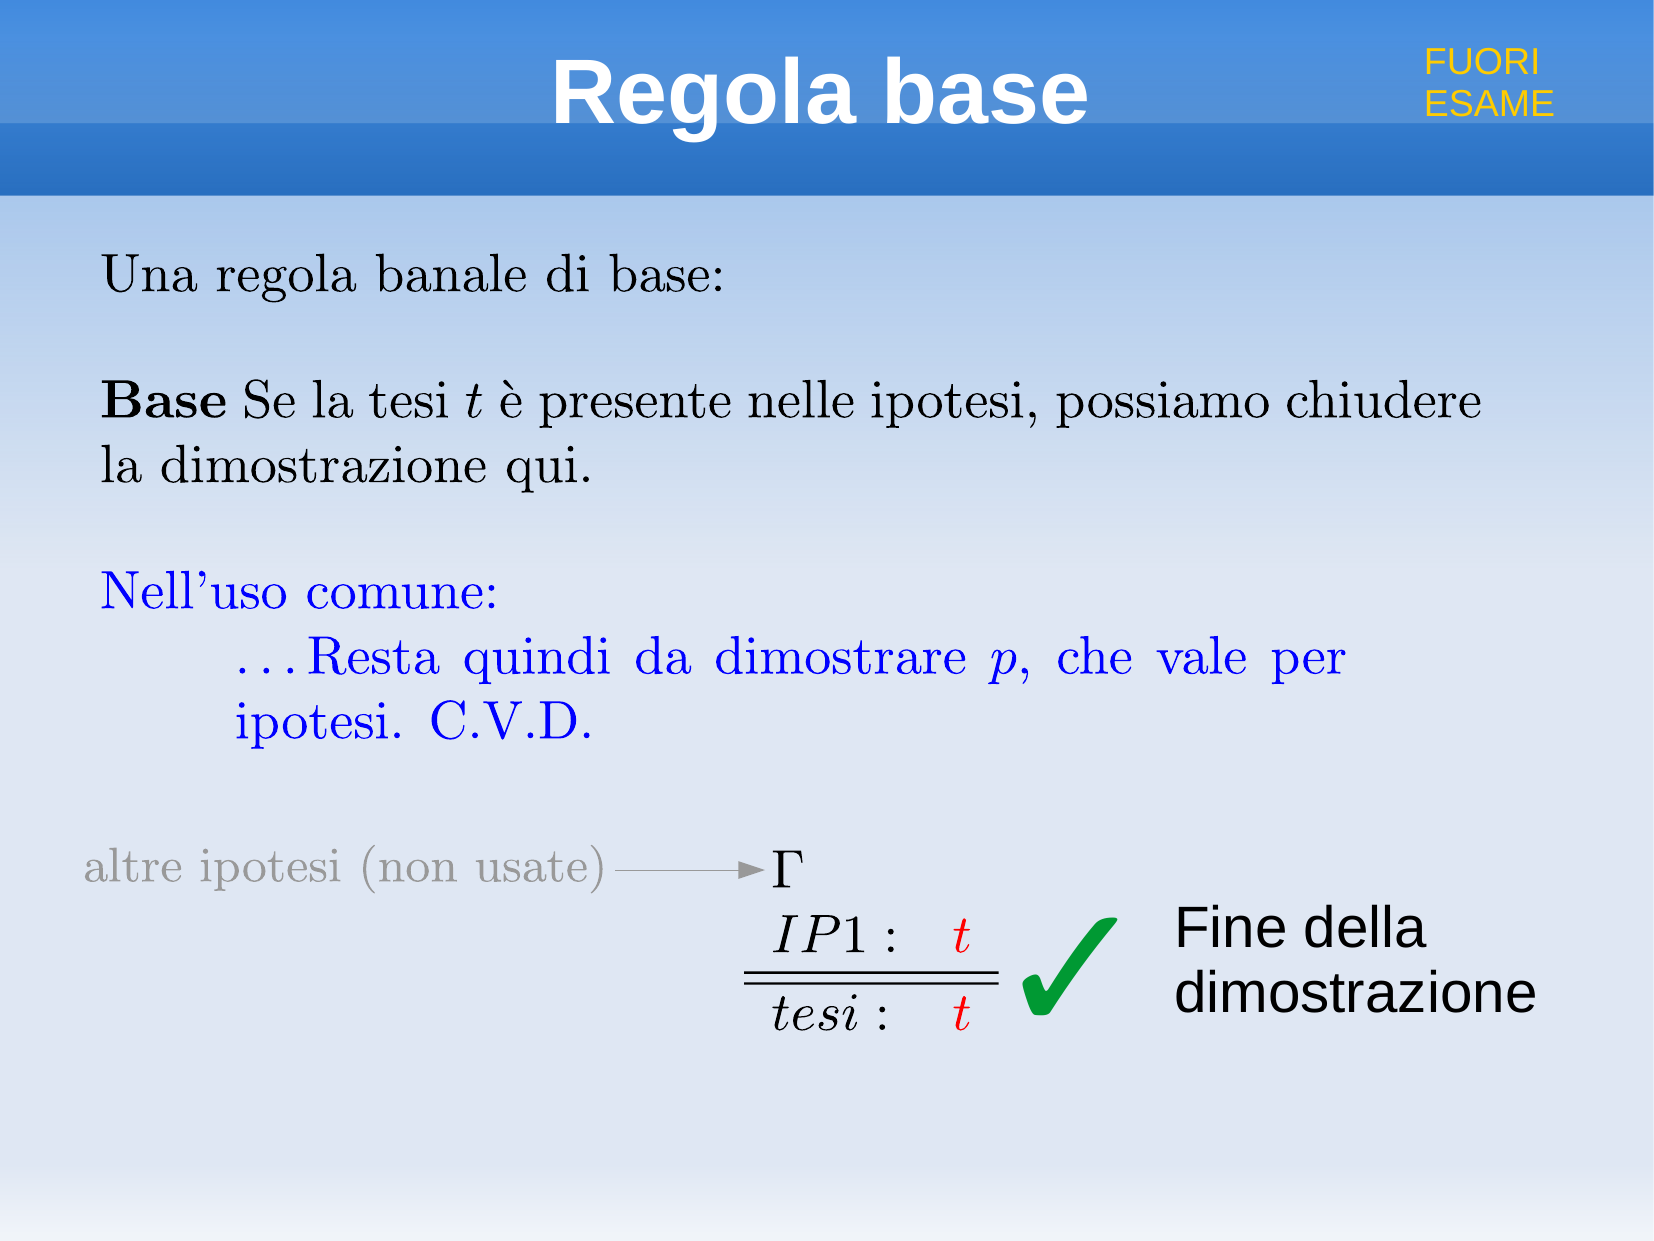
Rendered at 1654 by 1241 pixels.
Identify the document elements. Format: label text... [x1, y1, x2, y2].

text_box [82, 844, 608, 894]
picture [0, 0, 1654, 1241]
text_box FUORI ESAME [1409, 32, 1571, 132]
text_box ✓ [980, 860, 1165, 1080]
text_box [99, 253, 1482, 749]
text_box [744, 850, 999, 1031]
text_box Fine della dimostrazione [1165, 887, 1553, 1033]
title Regola base [76, 0, 1565, 196]
